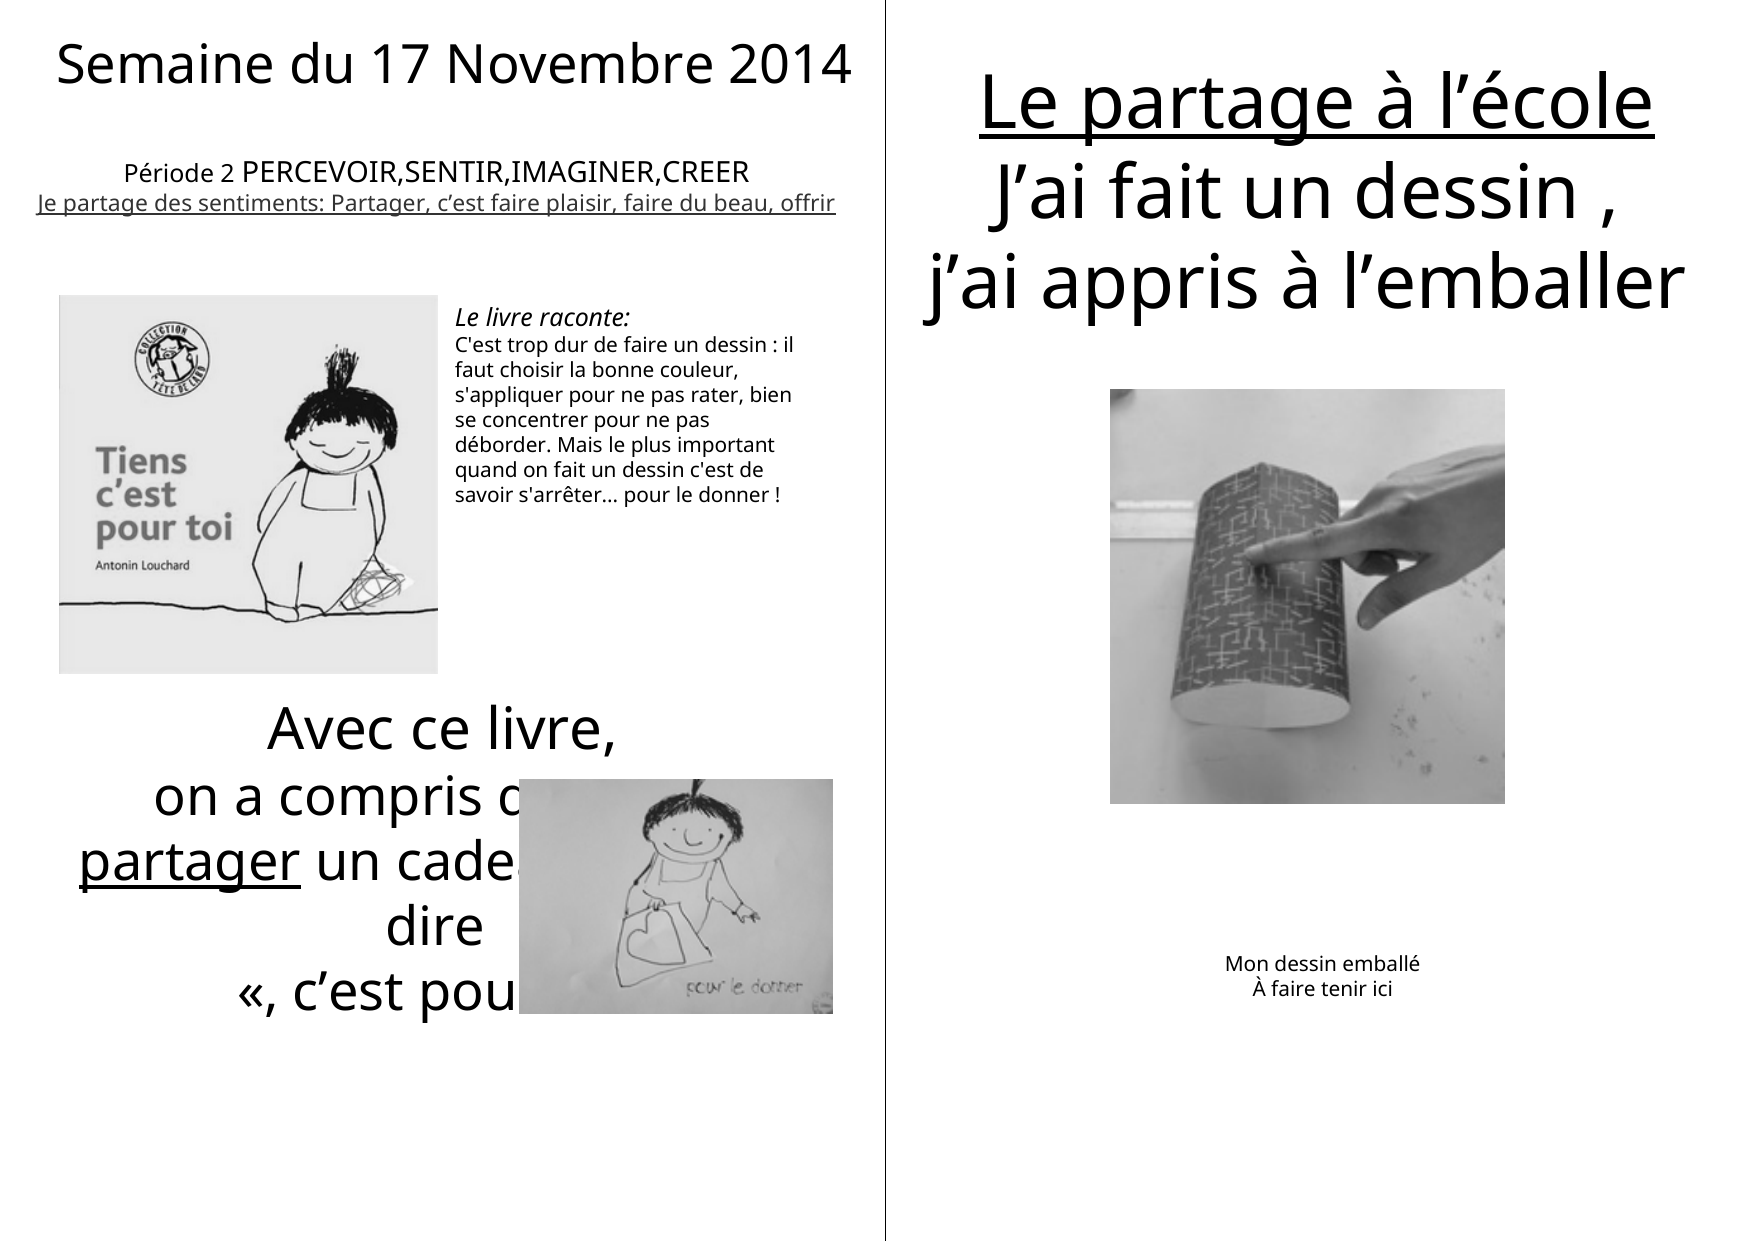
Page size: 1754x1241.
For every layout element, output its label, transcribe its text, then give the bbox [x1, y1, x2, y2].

picture [519, 779, 833, 1014]
picture [1110, 389, 1505, 804]
text_box Le partage à l’école J’ai fait un dessin , j’ai appris à l’emballer [897, 47, 1737, 1170]
text_box Mon dessin emballé À faire tenir ici [1180, 944, 1465, 1028]
text_box Semaine du 17 Novembre 2014 [47, 23, 863, 119]
picture [59, 295, 438, 674]
text_box Avec ce livre, on a compris que pour partager un cadeau, on peut dire «, c’est pour toi» [35, 685, 851, 1241]
text_box Période 2 PERCEVOIR,SENTIR,IMAGINER,CREER Je partage des sentiments: Partager, c’est faire plaisir, faire du beau, offrir [11, 147, 863, 254]
text_box Le livre raconte: C'est trop dur de faire un dessin : il faut choisir la bonne couleur, s'appliquer pour ne pas rater, bien se concentrer pour ne pas déborder. Mais le plus important quand on fait un dessin c'est de savoir s'arrêter... pour le donner ! [448, 295, 815, 674]
